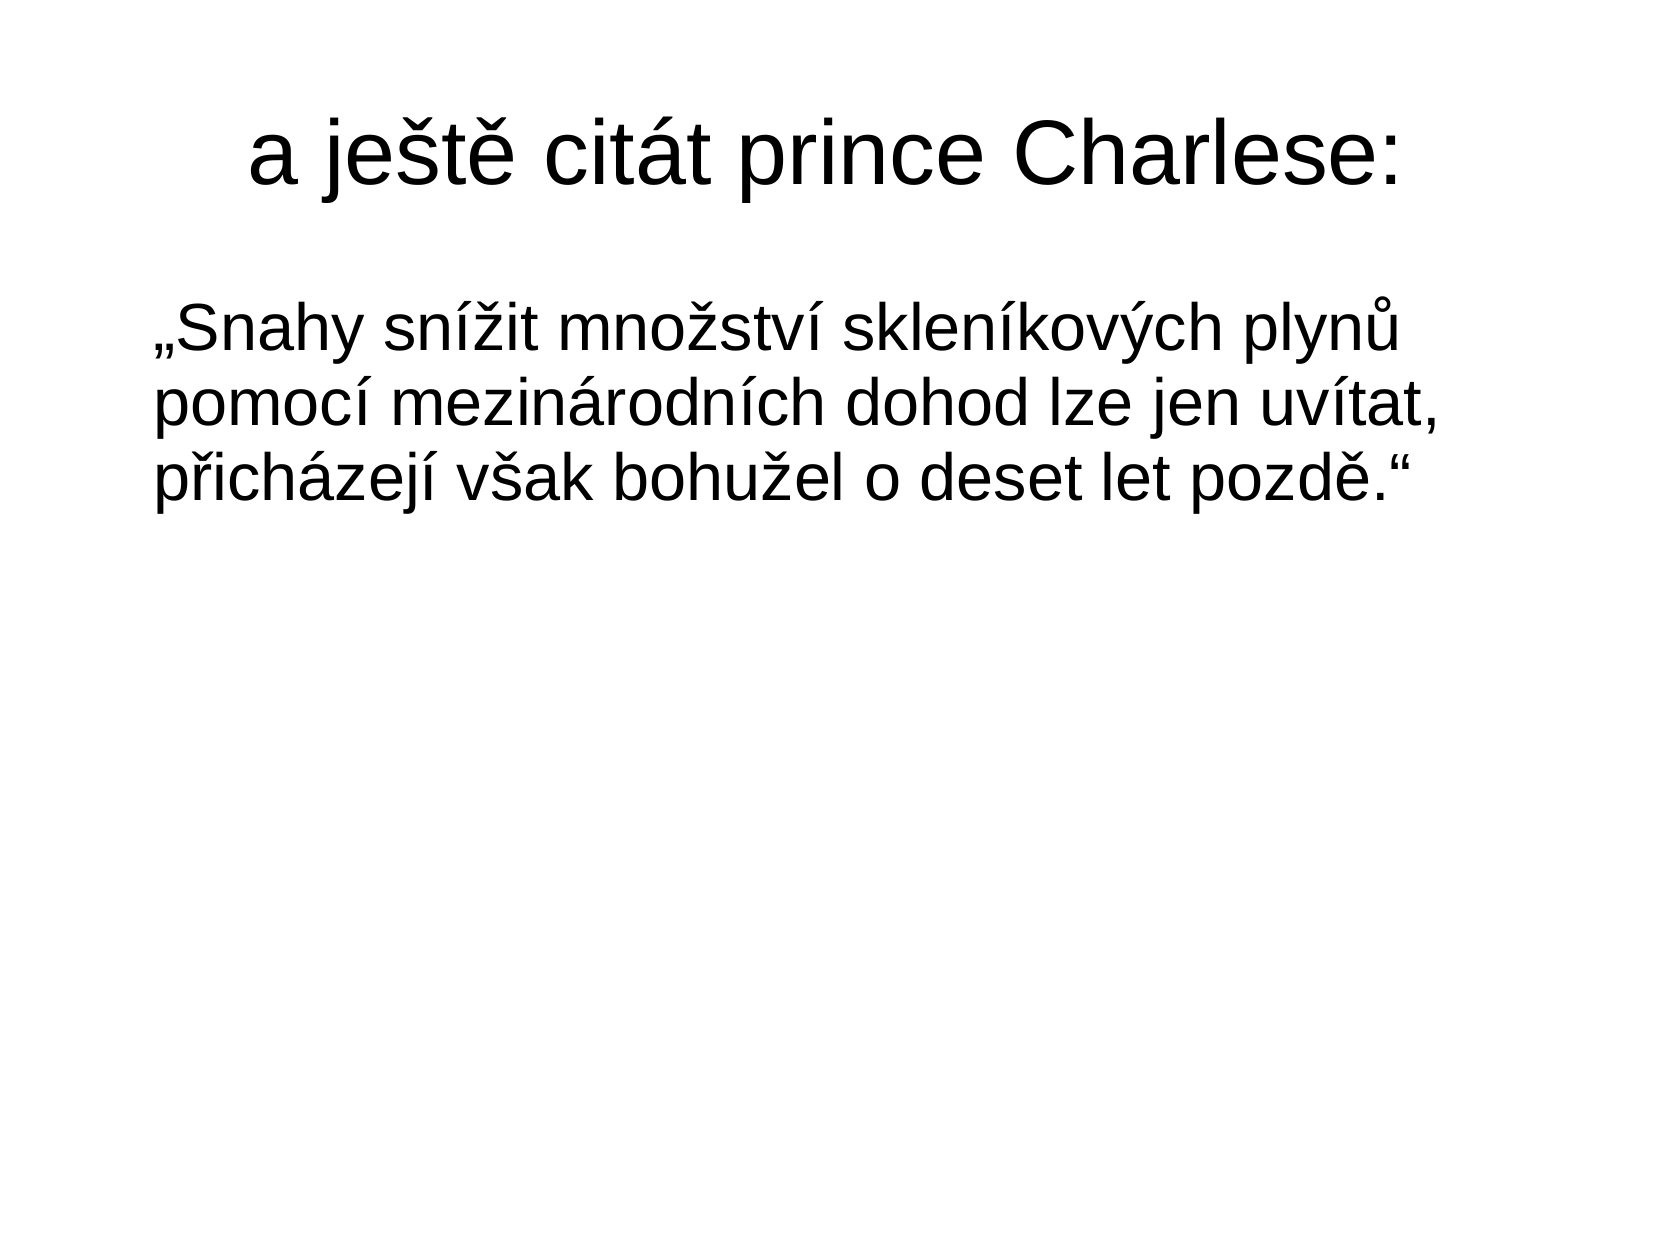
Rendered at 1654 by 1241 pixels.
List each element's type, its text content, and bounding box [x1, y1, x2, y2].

title a ještě citát prince Charlese: [82, 49, 1571, 257]
list „Snahy snížit množství skleníkových plynů pomocí mezinárodních dohod lze jen uvítat, přicházejí však bohužel o deset let pozdě.“ [82, 290, 1571, 1109]
